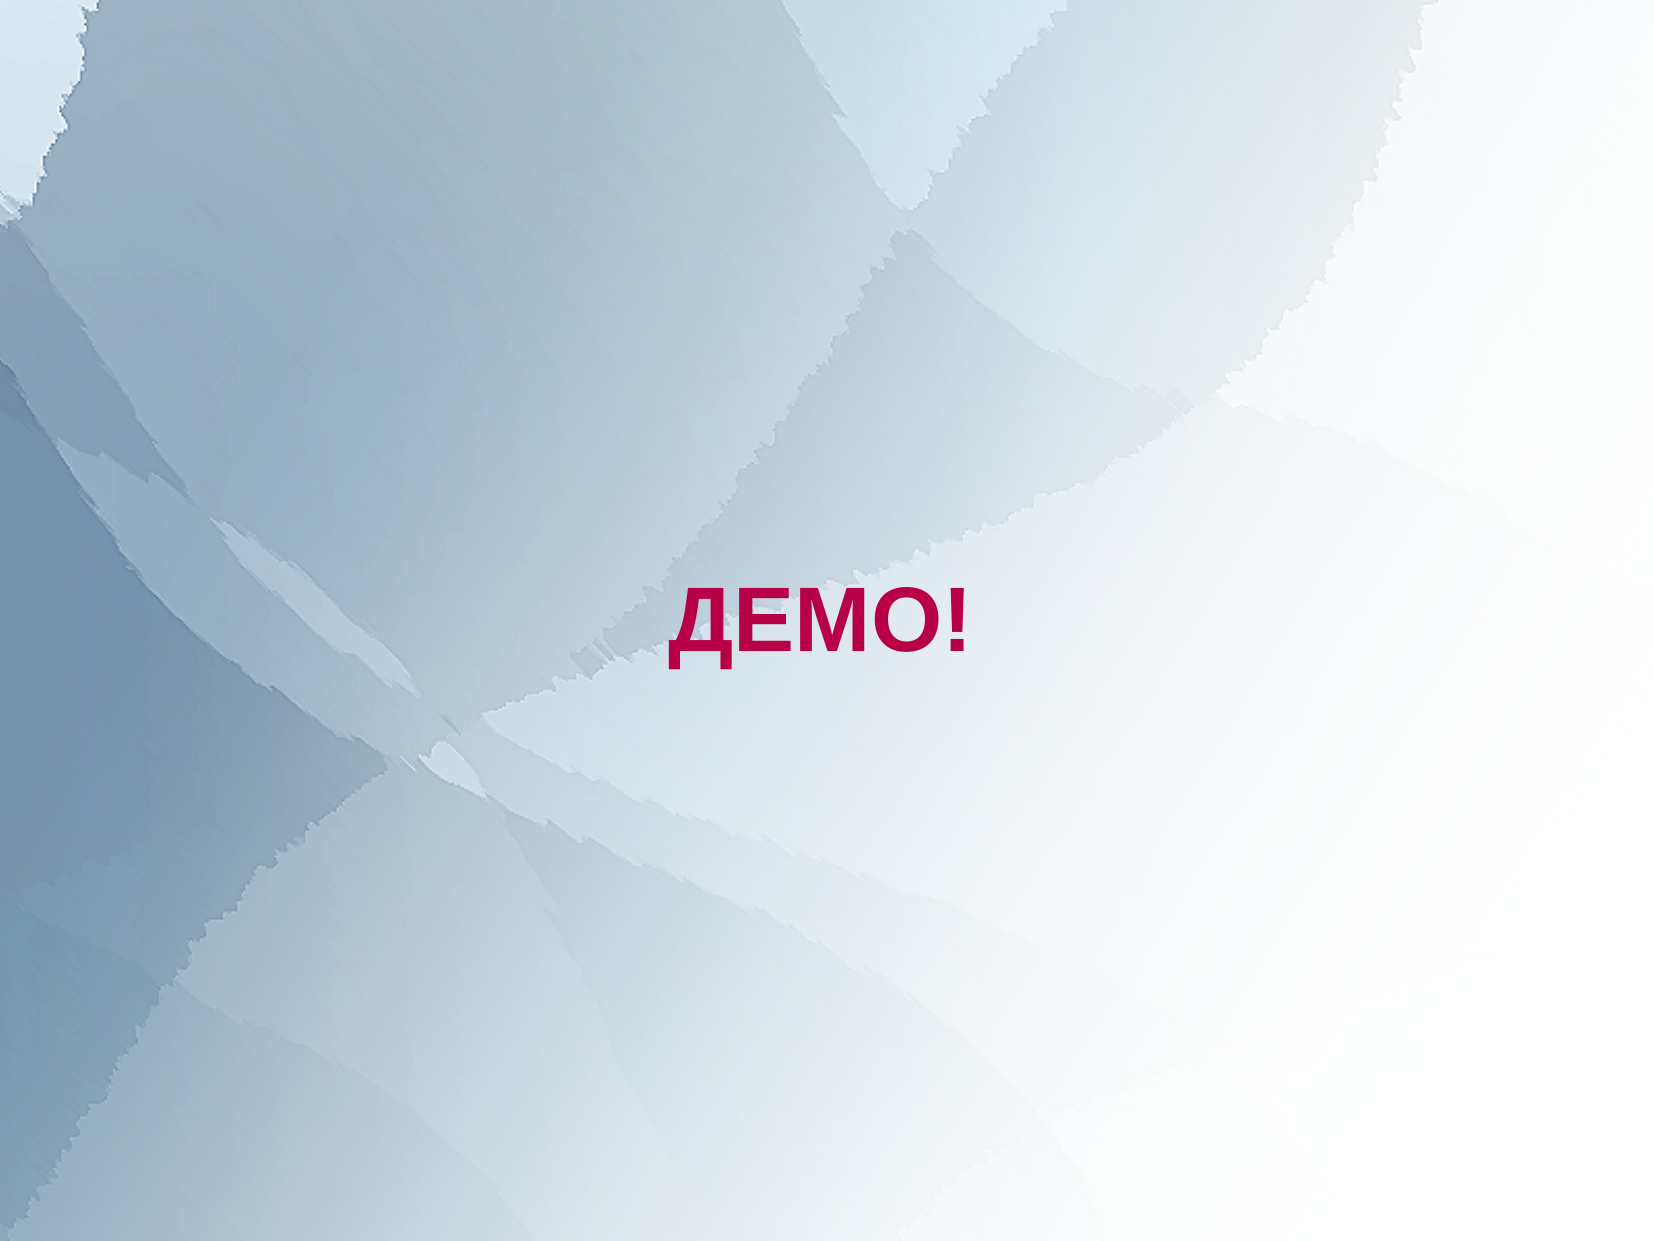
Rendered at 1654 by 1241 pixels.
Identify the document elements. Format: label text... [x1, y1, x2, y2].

picture [0, 0, 1654, 1241]
title ДЕМО! [76, 516, 1565, 724]
